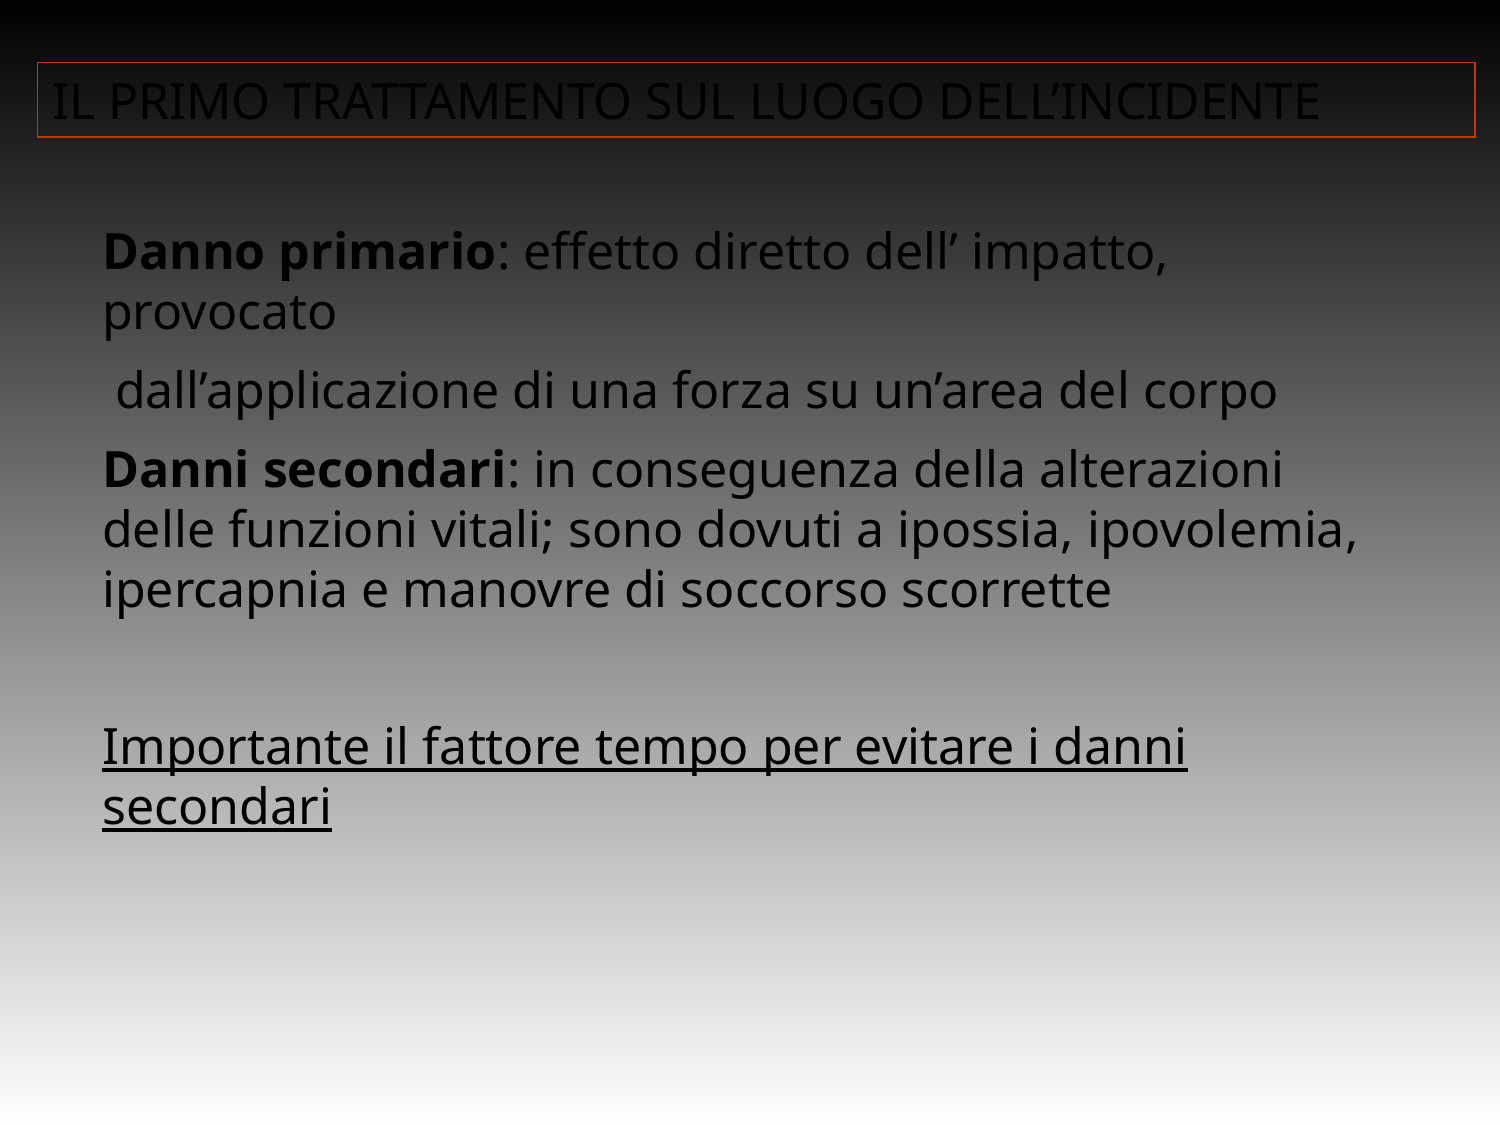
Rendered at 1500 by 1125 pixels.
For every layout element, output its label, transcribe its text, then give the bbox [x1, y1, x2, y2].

text_box Danno primario: effetto diretto dell’ impatto, provocato dall’applicazione di una forza su un’area del corpo Danni secondari: in conseguenza della alterazioni delle funzioni vitali; sono dovuti a ipossia, ipovolemia, ipercapnia e manovre di soccorso scorrette Importante il fattore tempo per evitare i danni secondari [87, 212, 1400, 843]
text_box IL PRIMO TRATTAMENTO SUL LUOGO DELL’INCIDENTE [37, 62, 1475, 138]
